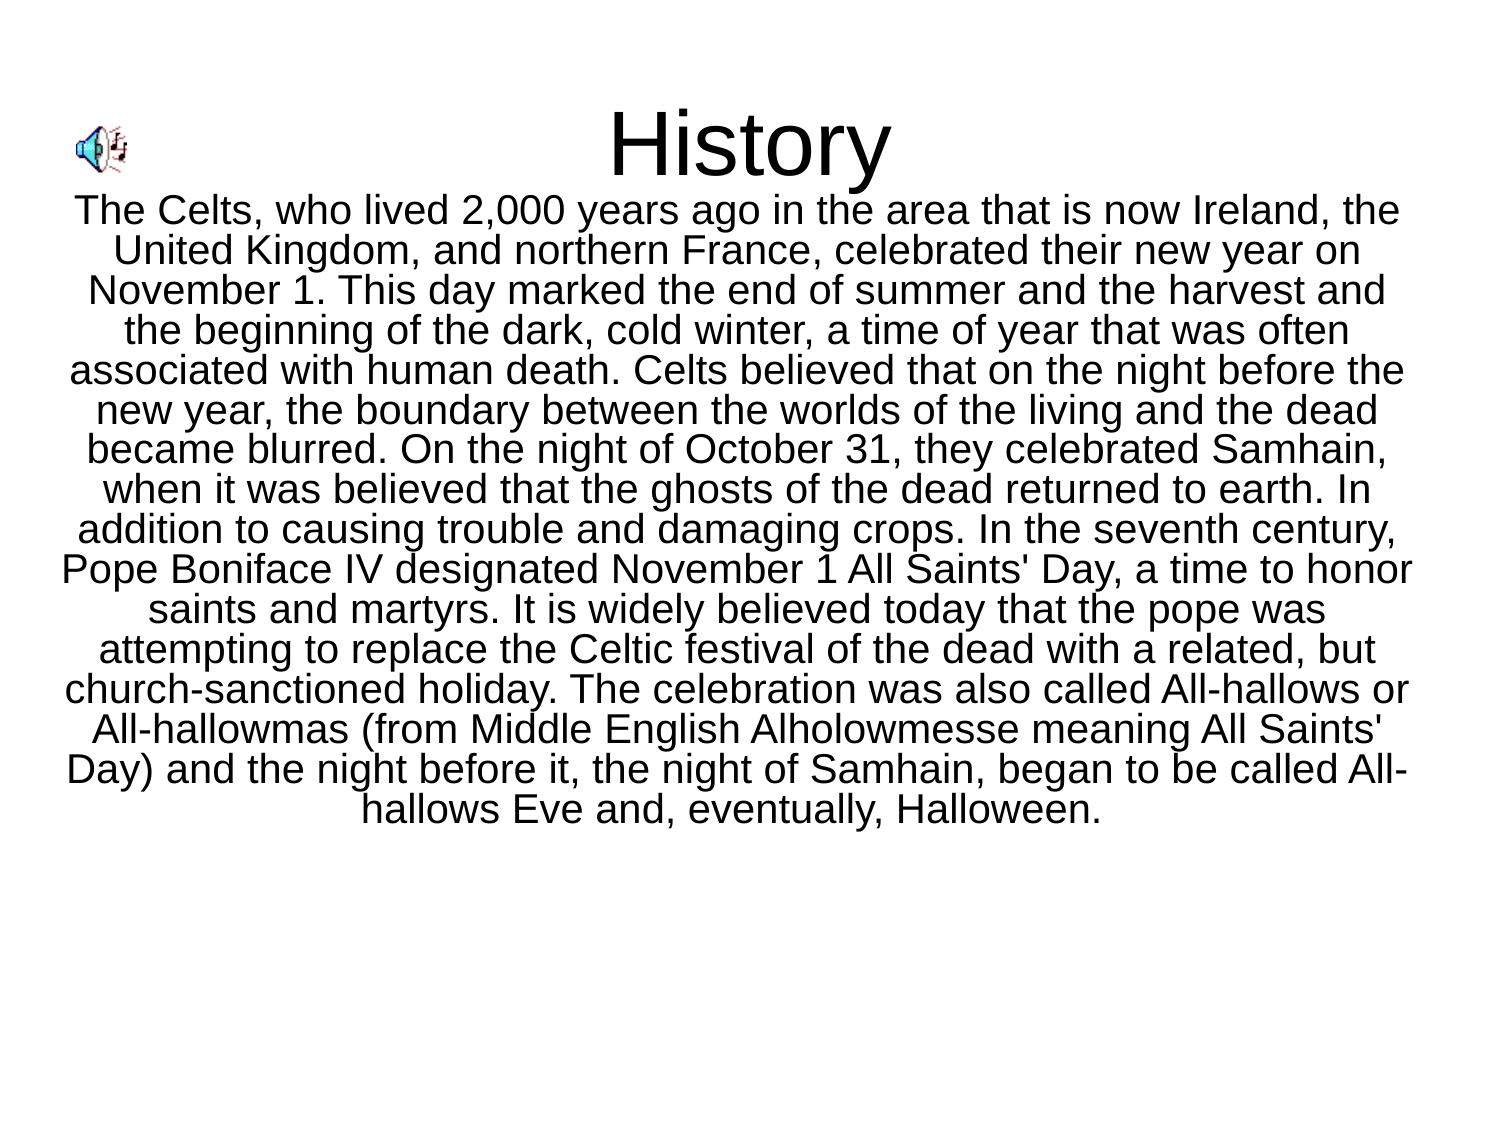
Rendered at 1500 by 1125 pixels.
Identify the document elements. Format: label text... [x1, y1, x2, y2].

text_box The Celts, who lived 2,000 years ago in the area that is now Ireland, the United Kingdom, and northern France, celebrated their new year on November 1. This day marked the end of summer and the harvest and the beginning of the dark, cold winter, a time of year that was often associated with human death. Celts believed that on the night before the new year, the boundary between the worlds of the living and the dead became blurred. On the night of October 31, they celebrated Samhain, when it was believed that the ghosts of the dead returned to earth. In addition to causing trouble and damaging crops. In the seventh century, Pope Boniface IV designated November 1 All Saints' Day, a time to honor saints and martyrs. It is widely believed today that the pope was attempting to replace the Celtic festival of the dead with a related, but church-sanctioned holiday. The celebration was also called All-hallows or All-hallowmas (from Middle English Alholowmesse meaning All Saints' Day) and the night before it, the night of Samhain, began to be called All-hallows Eve and, eventually, Halloween. [41, 184, 1434, 1036]
picture [76, 125, 127, 176]
title History [75, 45, 1425, 184]
